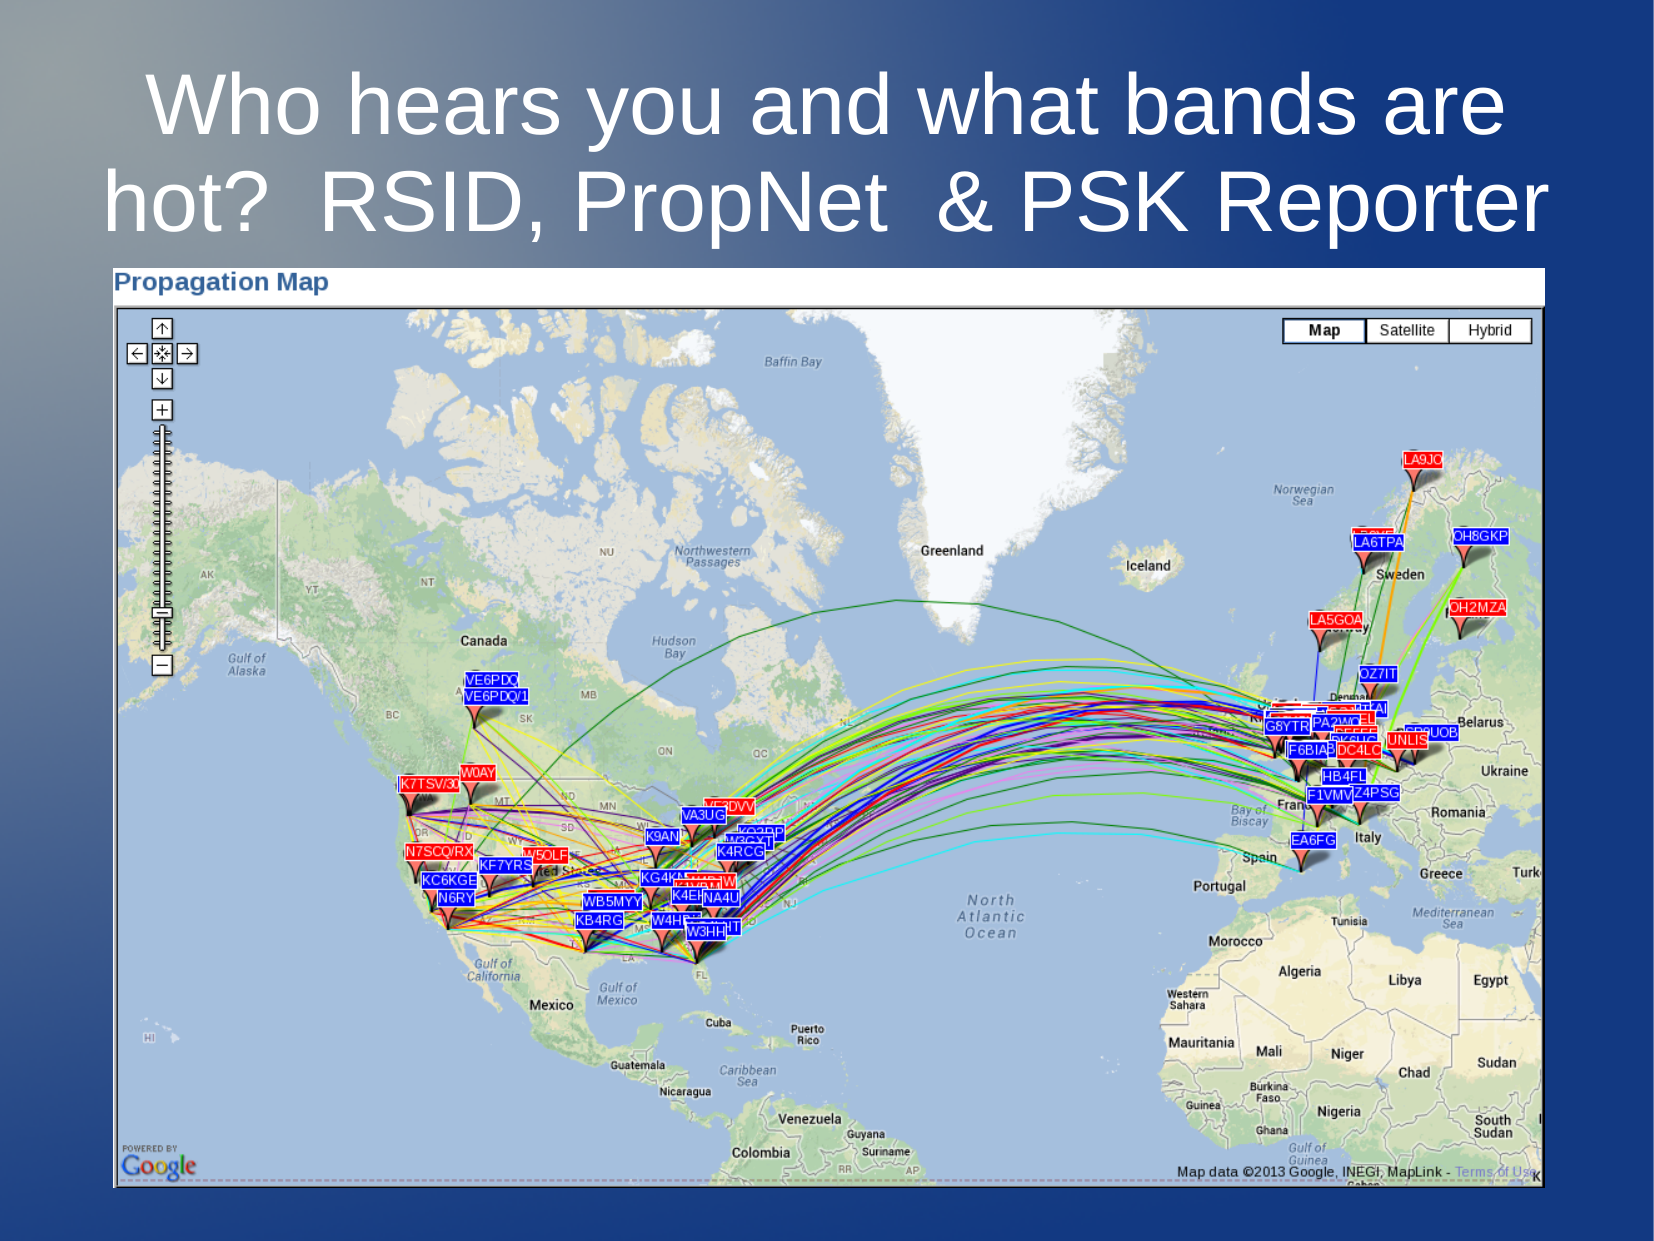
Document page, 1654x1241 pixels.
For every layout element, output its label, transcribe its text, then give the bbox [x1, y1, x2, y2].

picture [0, 0, 1654, 1241]
title Who hears you and what bands are hot? RSID, PropNet & PSK Reporter [82, 49, 1571, 257]
